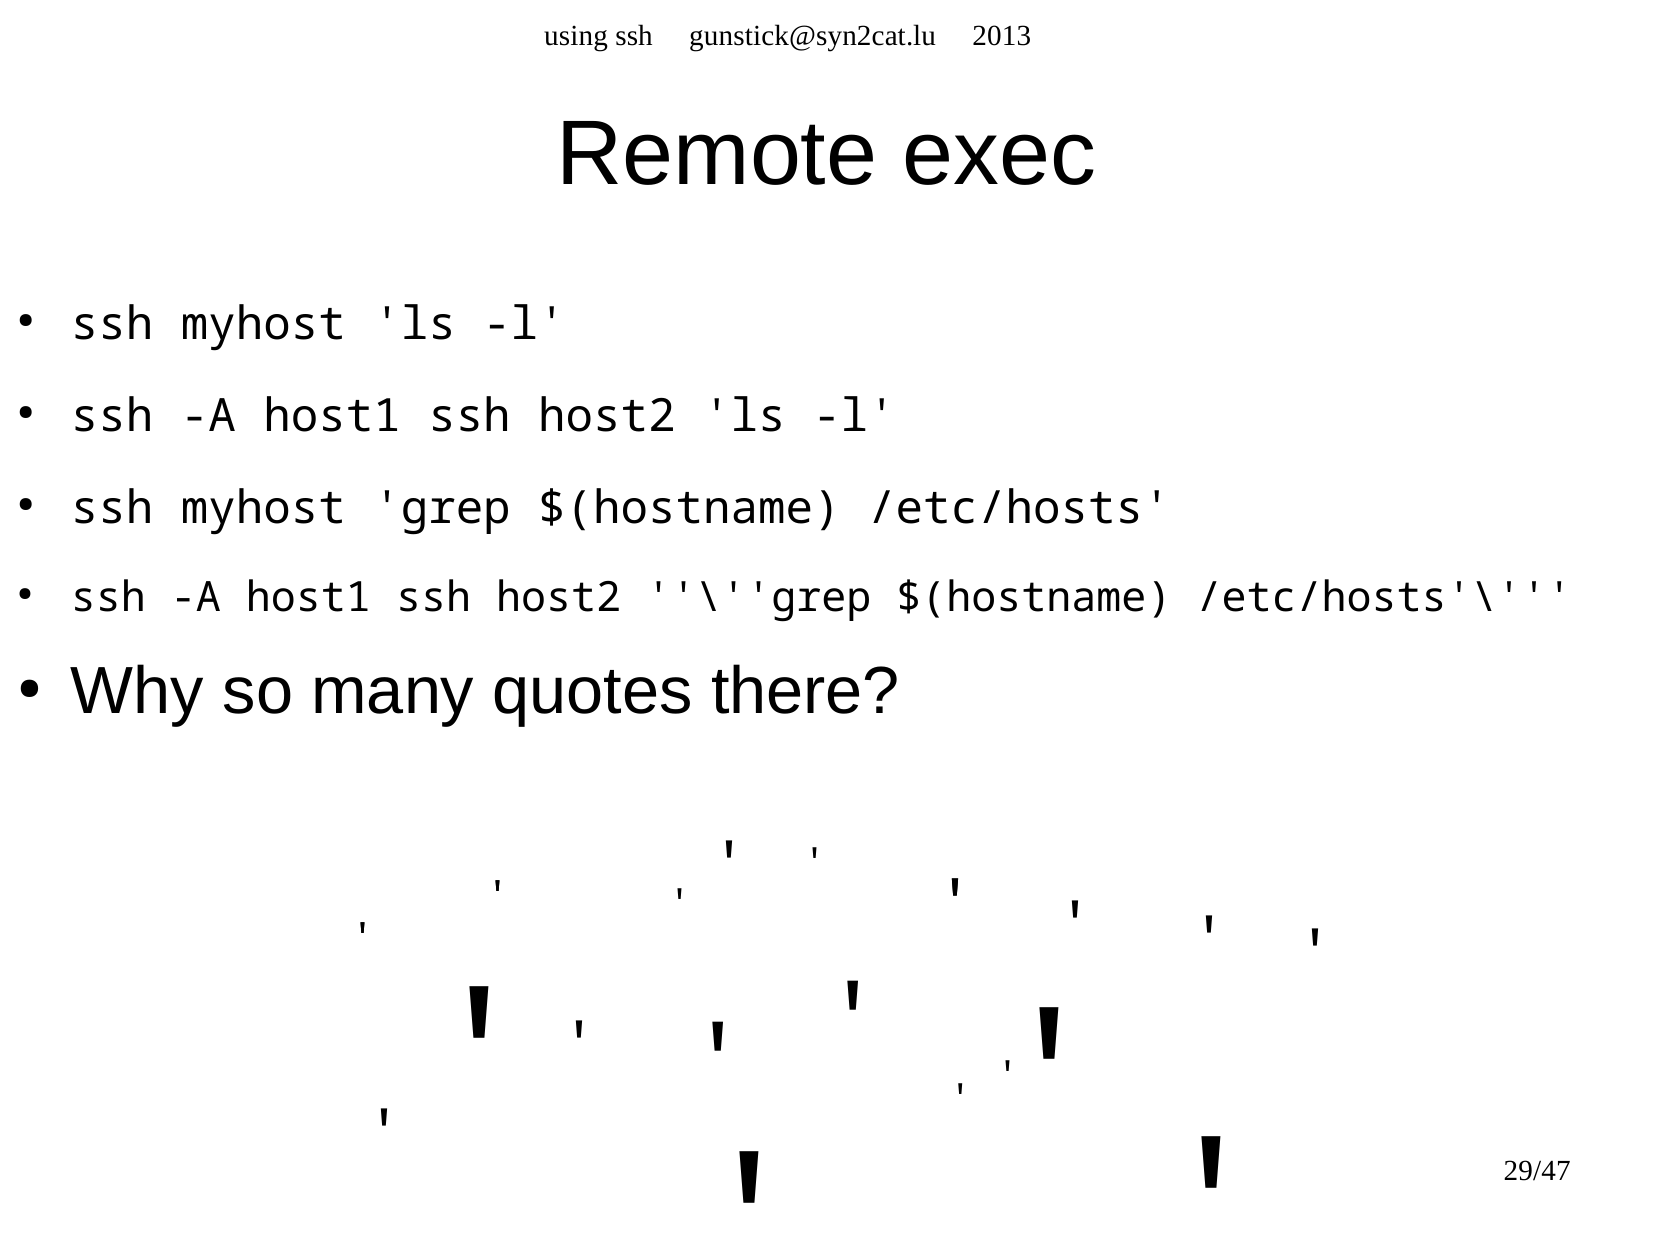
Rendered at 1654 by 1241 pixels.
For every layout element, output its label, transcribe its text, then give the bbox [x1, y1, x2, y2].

text_box ' [630, 975, 765, 1073]
text_box ' [1065, 1058, 1287, 1241]
text_box ' [314, 1077, 421, 1171]
text_box ' [333, 908, 556, 1156]
text_box ' [1139, 885, 1246, 978]
text_box ' [509, 990, 616, 1083]
text_box ' [300, 900, 391, 964]
text_box ' [1245, 897, 1351, 991]
text_box ' [897, 1061, 989, 1126]
text_box ' [616, 866, 708, 931]
text_box ' [885, 848, 991, 941]
list ssh myhost 'ls -l' ssh -A host1 ssh host2 'ls -l' ssh myhost 'grep $(hostname) /etc/hosts' ssh -A host1 ssh host2 ''\''grep $(hostname) /etc/hosts'\''' Why so many quotes there? [0, 290, 1654, 1010]
text_box ' [751, 825, 843, 889]
text_box ' [659, 810, 766, 903]
text_box ' [765, 933, 903, 1079]
text_box ' [903, 928, 1126, 1176]
text_box ' [435, 858, 526, 922]
text_box ' [945, 1038, 1036, 1102]
text_box ' [603, 1073, 826, 1241]
text_box ' [1005, 870, 1111, 963]
title Remote exec [82, 49, 1571, 257]
